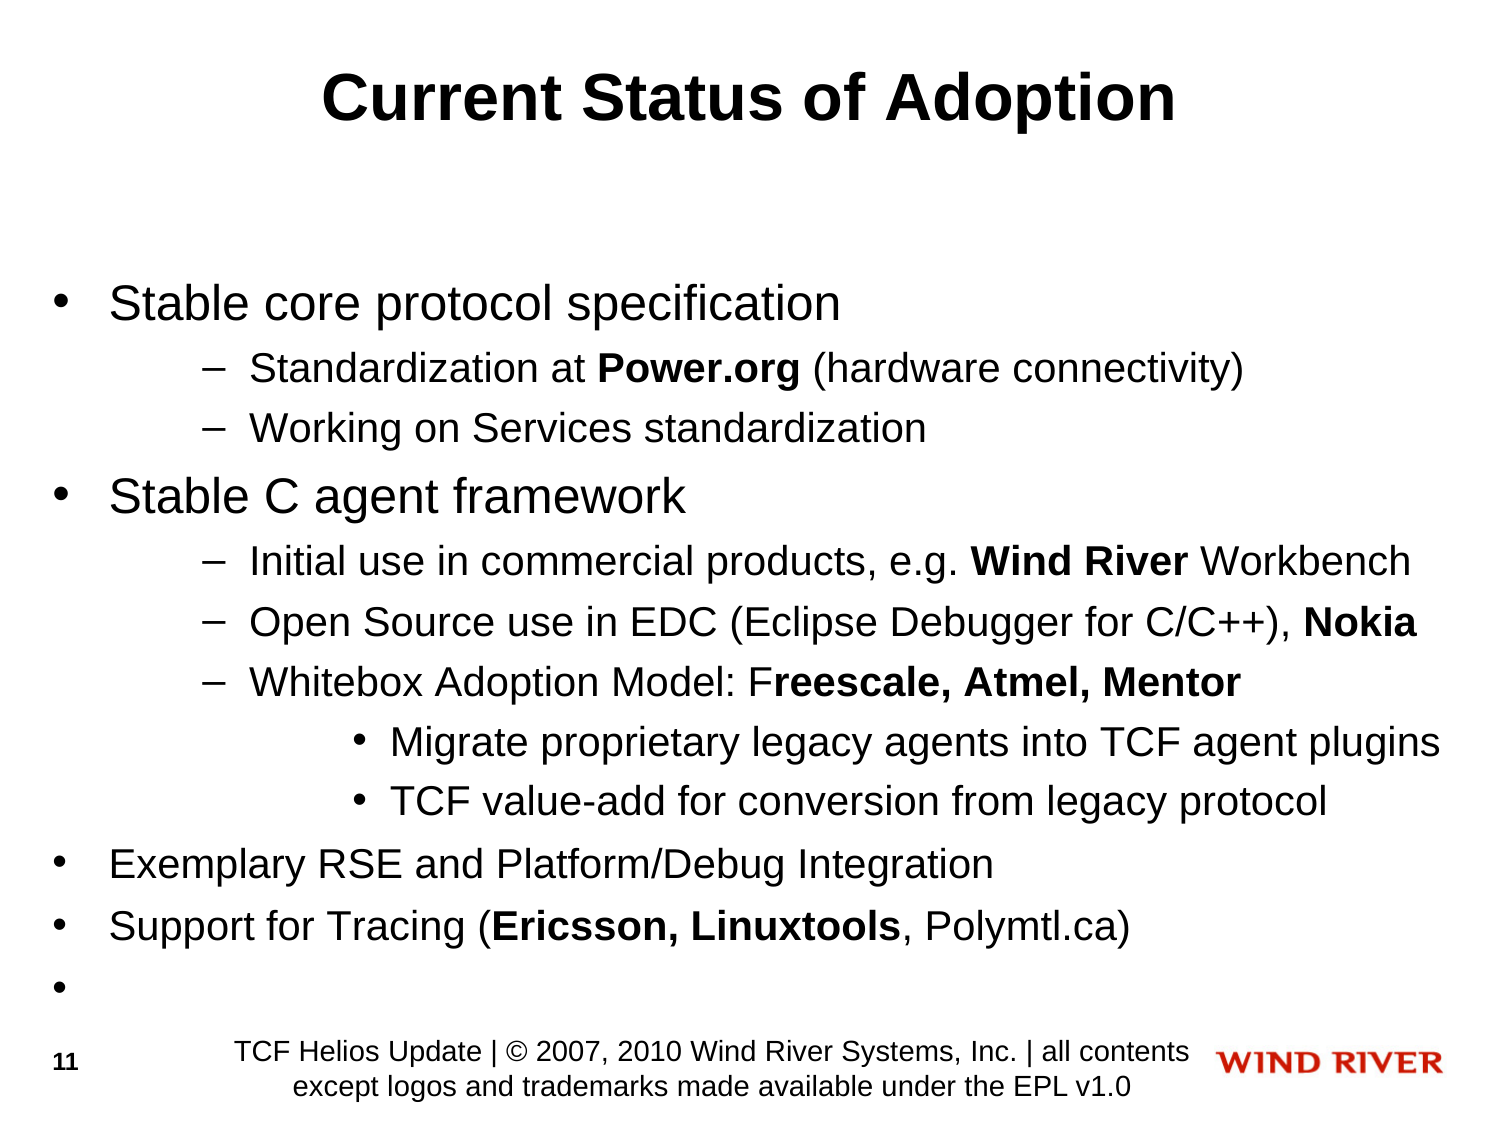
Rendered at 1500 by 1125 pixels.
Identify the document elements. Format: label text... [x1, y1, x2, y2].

title Current Status of Adoption [37, 37, 1463, 151]
list Stable core protocol specification Standardization at Power.org (hardware connectivity) Working on Services standardization Stable C agent framework Initial use in commercial products, e.g. Wind River Workbench Open Source use in EDC (Eclipse Debugger for C/C++), Nokia Whitebox Adoption Model: Freescale, Atmel, Mentor Migrate proprietary legacy agents into TCF agent plugins TCF value-add for conversion from legacy protocol Exemplary RSE and Platform/Debug Integration Support for Tracing (Ericsson, Linuxtools, Polymtl.ca) [37, 262, 1463, 1019]
text_box TCF Helios Update | © 2007, 2010 Wind River Systems, Inc. | all contents except logos and trademarks made available under the EPL v1.0 [187, 1025, 1238, 1125]
text_box [37, 1037, 187, 1113]
